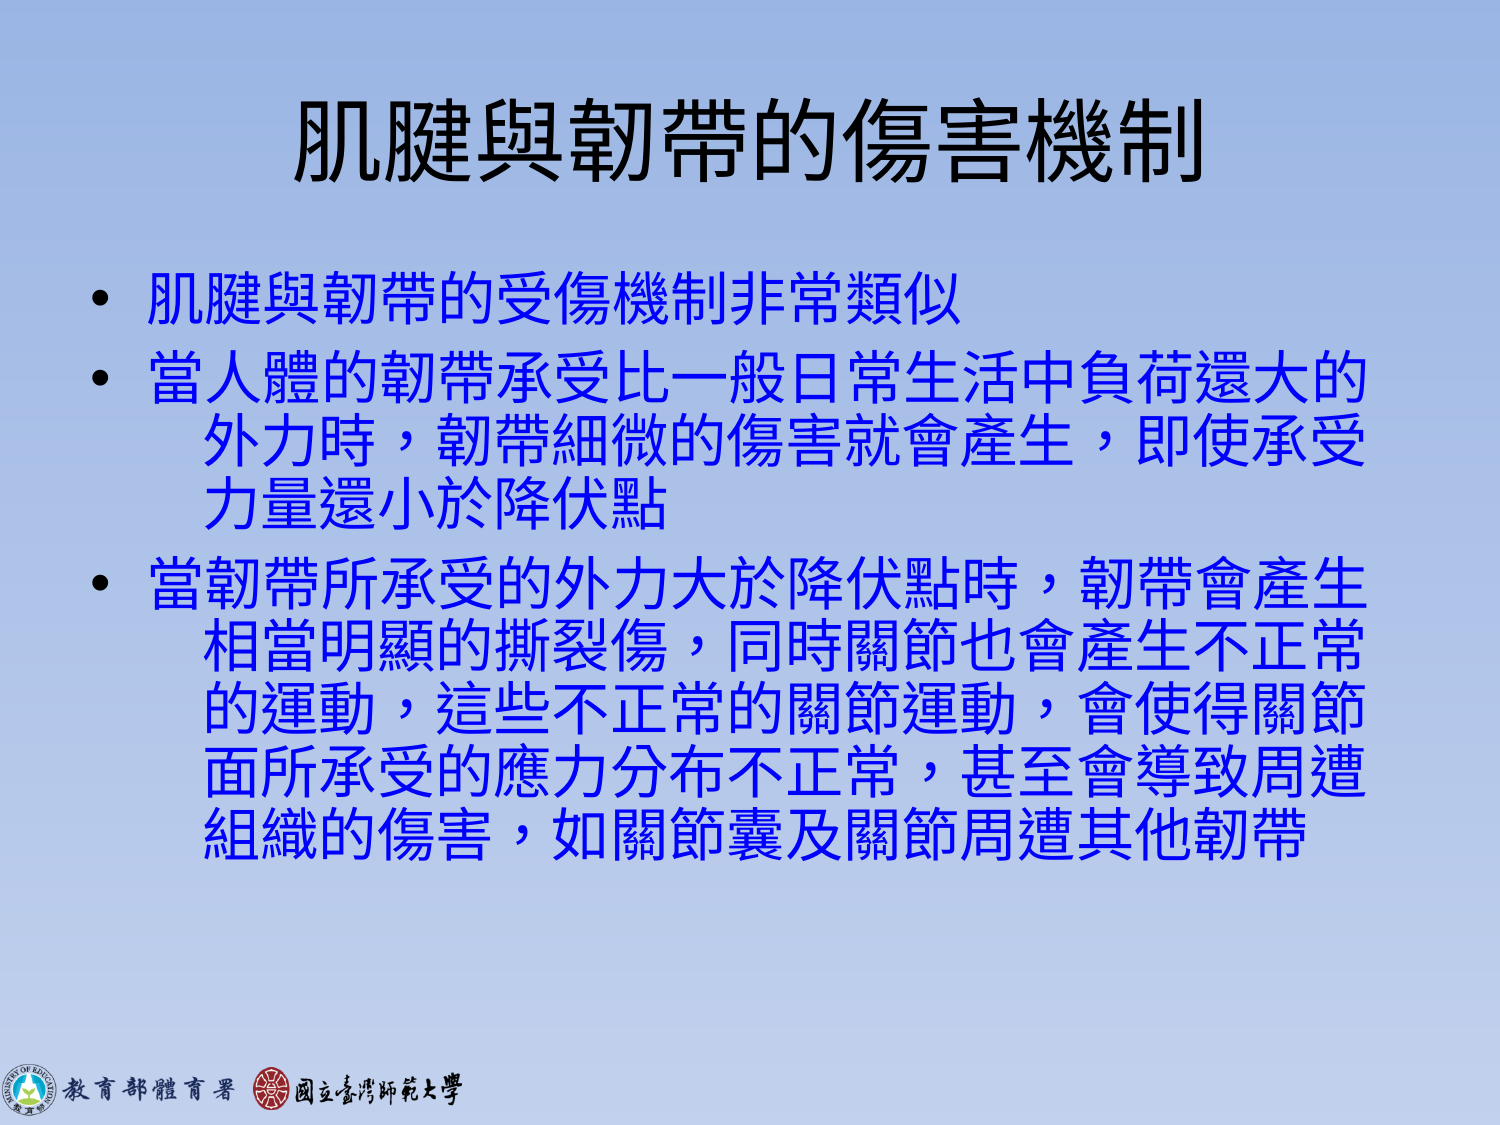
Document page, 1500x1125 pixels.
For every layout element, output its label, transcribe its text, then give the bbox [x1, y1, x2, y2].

title 肌腱與韌帶的傷害機制 [75, 45, 1426, 233]
list 肌腱與韌帶的受傷機制非常類似 當人體的韌帶承受比一般日常生活中負荷還大的外力時，韌帶細微的傷害就會產生，即使承受力量還小於降伏點 當韌帶所承受的外力大於降伏點時，韌帶會產生相當明顯的撕裂傷，同時關節也會產生不正常的運動，這些不正常的關節運動，會使得關節面所承受的應力分布不正常，甚至會導致周遭組織的傷害，如關節囊及關節周遭其他韌帶 [75, 262, 1426, 1005]
